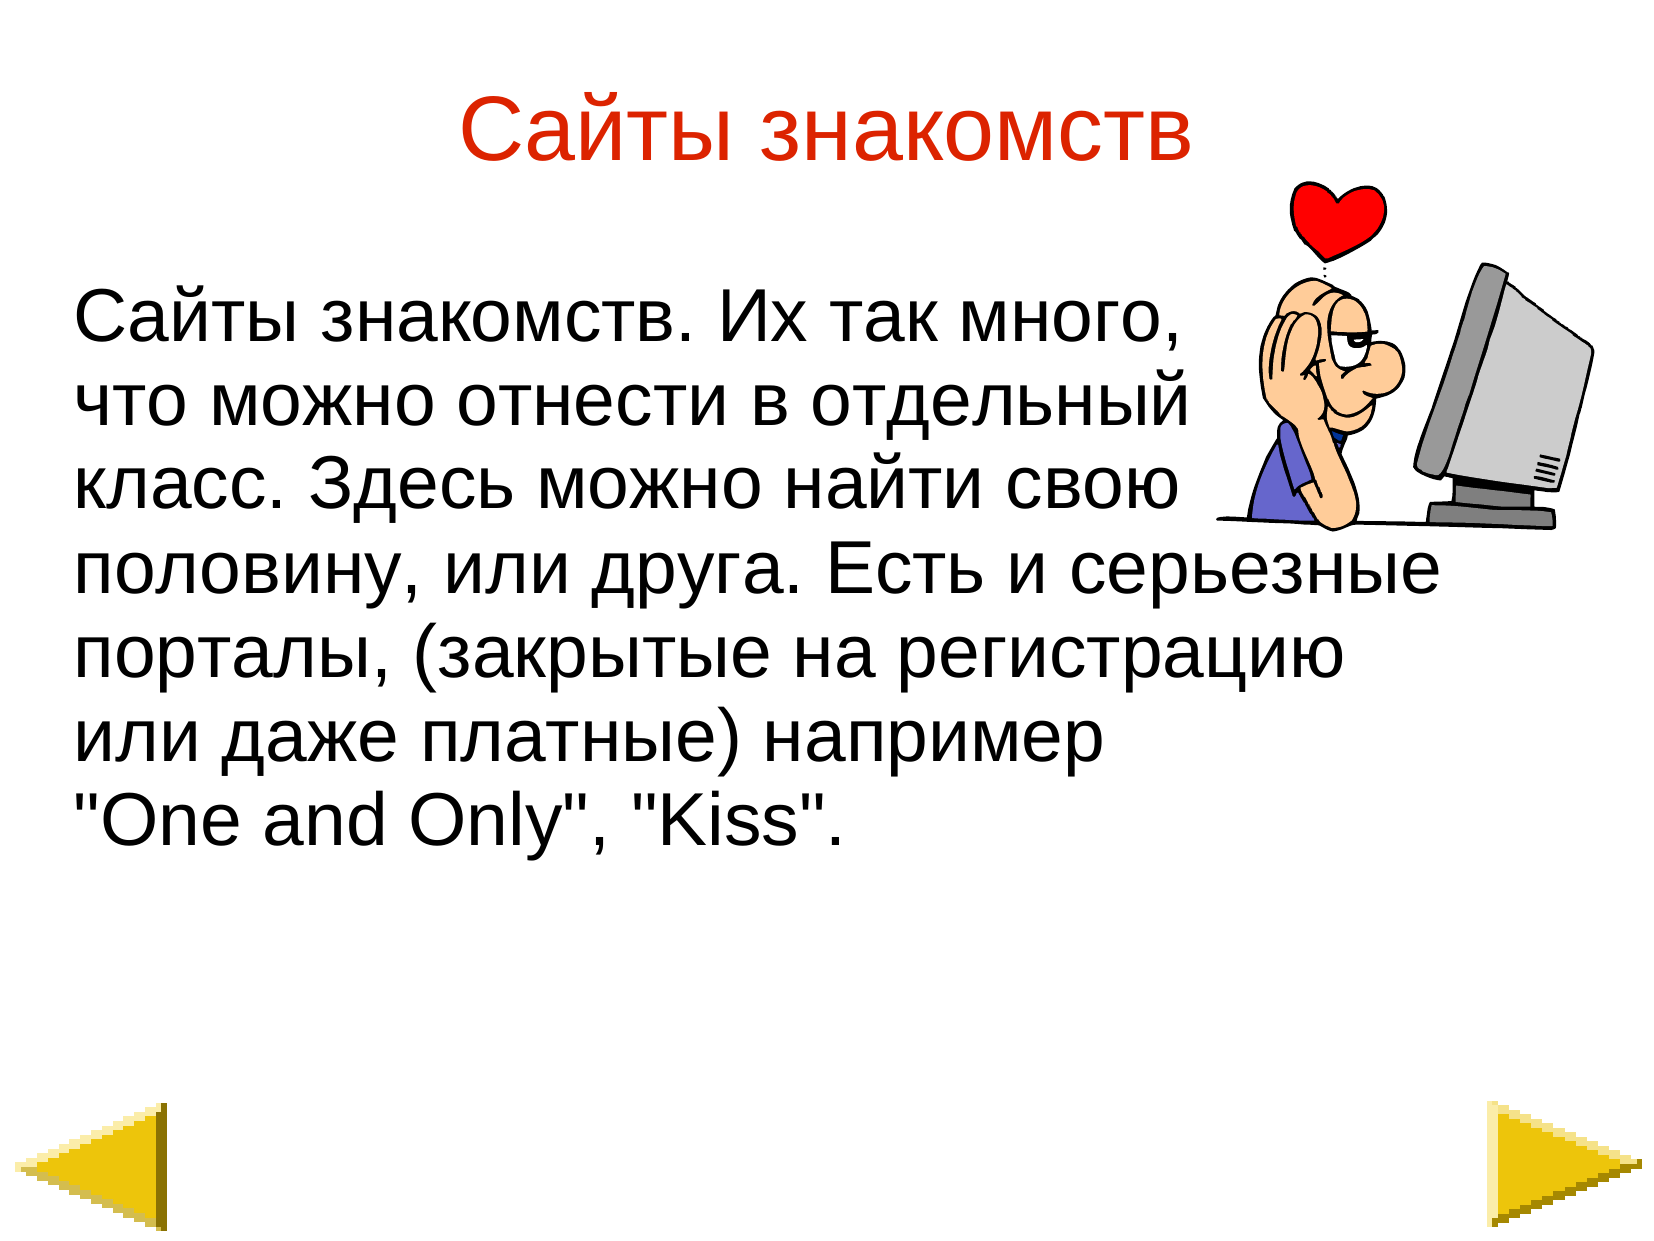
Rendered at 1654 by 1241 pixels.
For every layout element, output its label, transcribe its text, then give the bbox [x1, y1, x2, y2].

text_box Сайты знакомств. Их так много, что можно отнести в отдельный класс. Здесь можно найти свою половину, или друга. Есть и серьезные порталы, (закрытые на регистрацию или даже платные) например "One and Only", "Kiss". [59, 265, 1477, 953]
picture [1210, 177, 1595, 532]
picture [1476, 1092, 1654, 1237]
picture [5, 1094, 178, 1241]
title Сайты знакомств [82, 24, 1571, 233]
